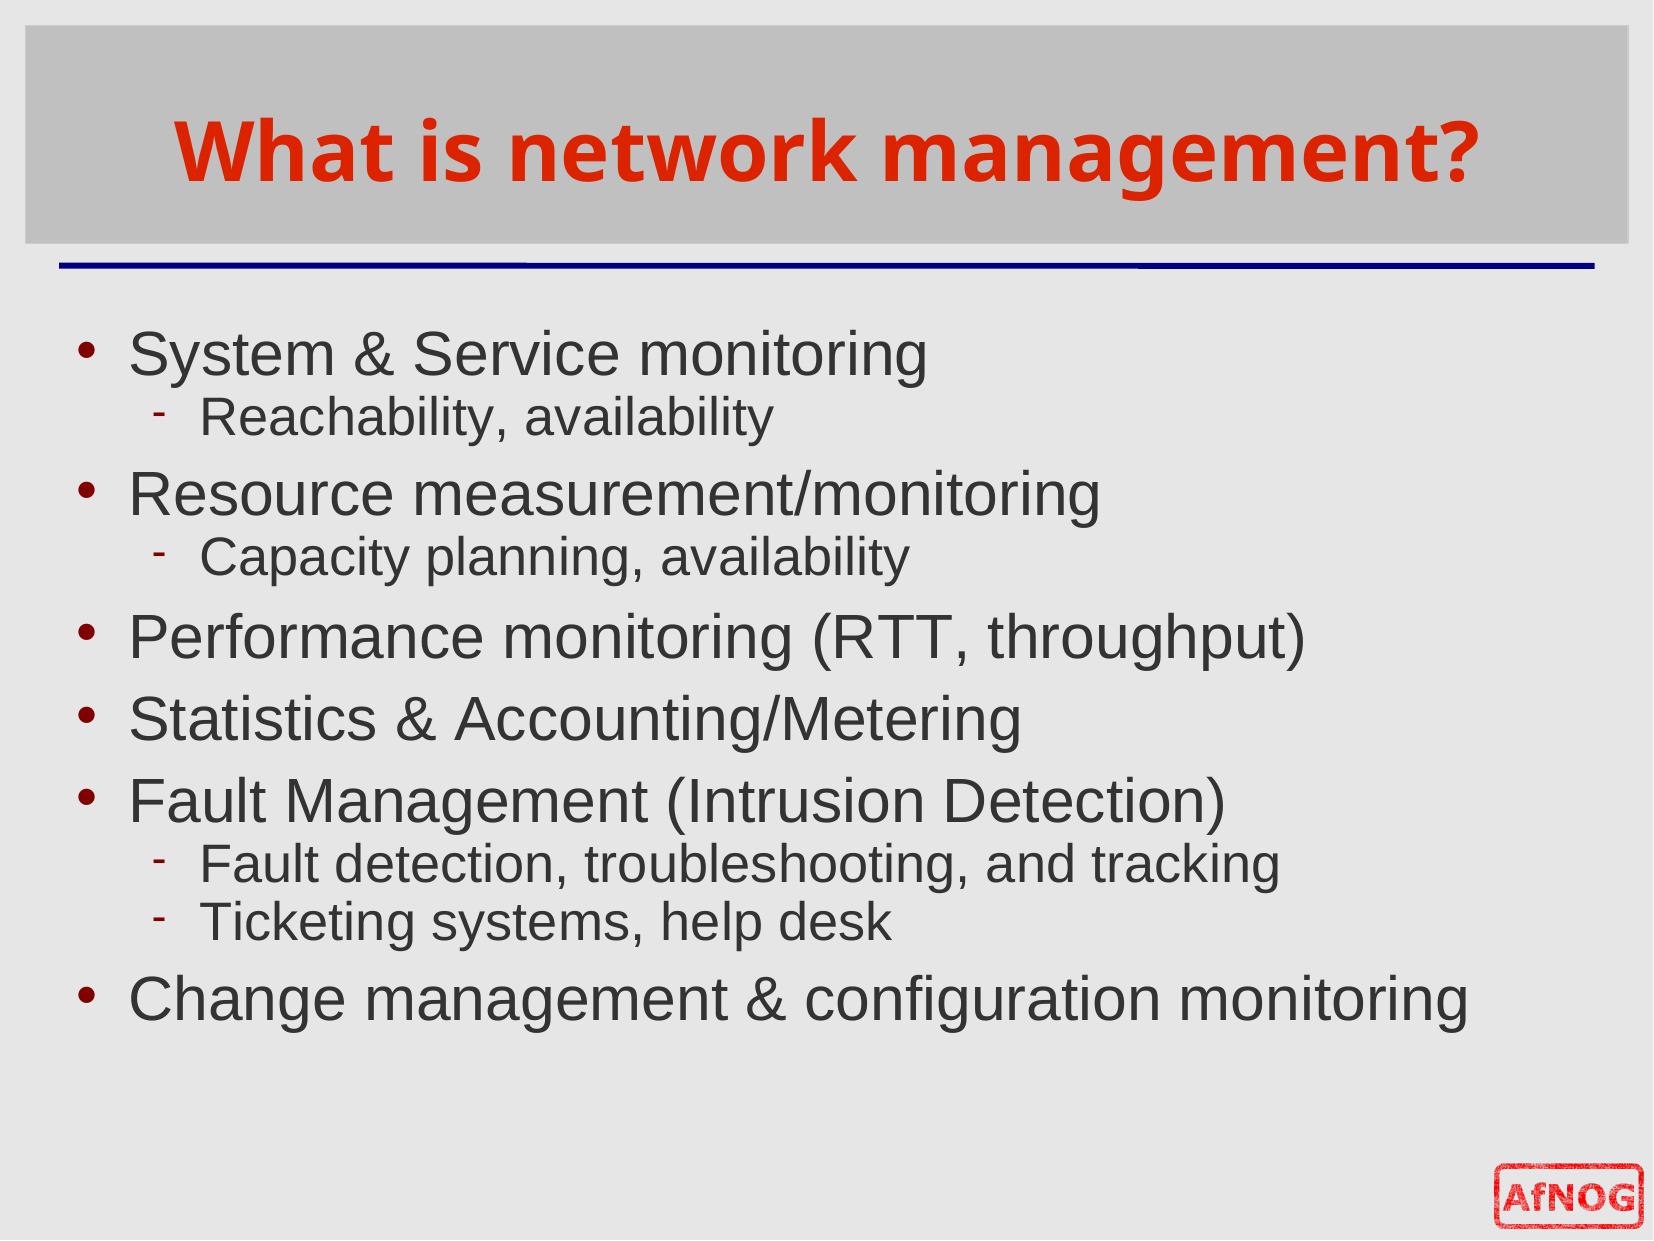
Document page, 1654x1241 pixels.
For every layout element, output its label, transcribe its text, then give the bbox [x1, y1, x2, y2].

picture [1494, 1163, 1644, 1229]
title What is network management? [121, 46, 1534, 254]
list System & Service monitoring Reachability, availability Resource measurement/monitoring Capacity planning, availability Performance monitoring (RTT, throughput)‏ Statistics & Accounting/Metering Fault Management (Intrusion Detection) Fault detection, troubleshooting, and tracking Ticketing systems, help desk Change management & configuration monitoring [59, 322, 1595, 1213]
